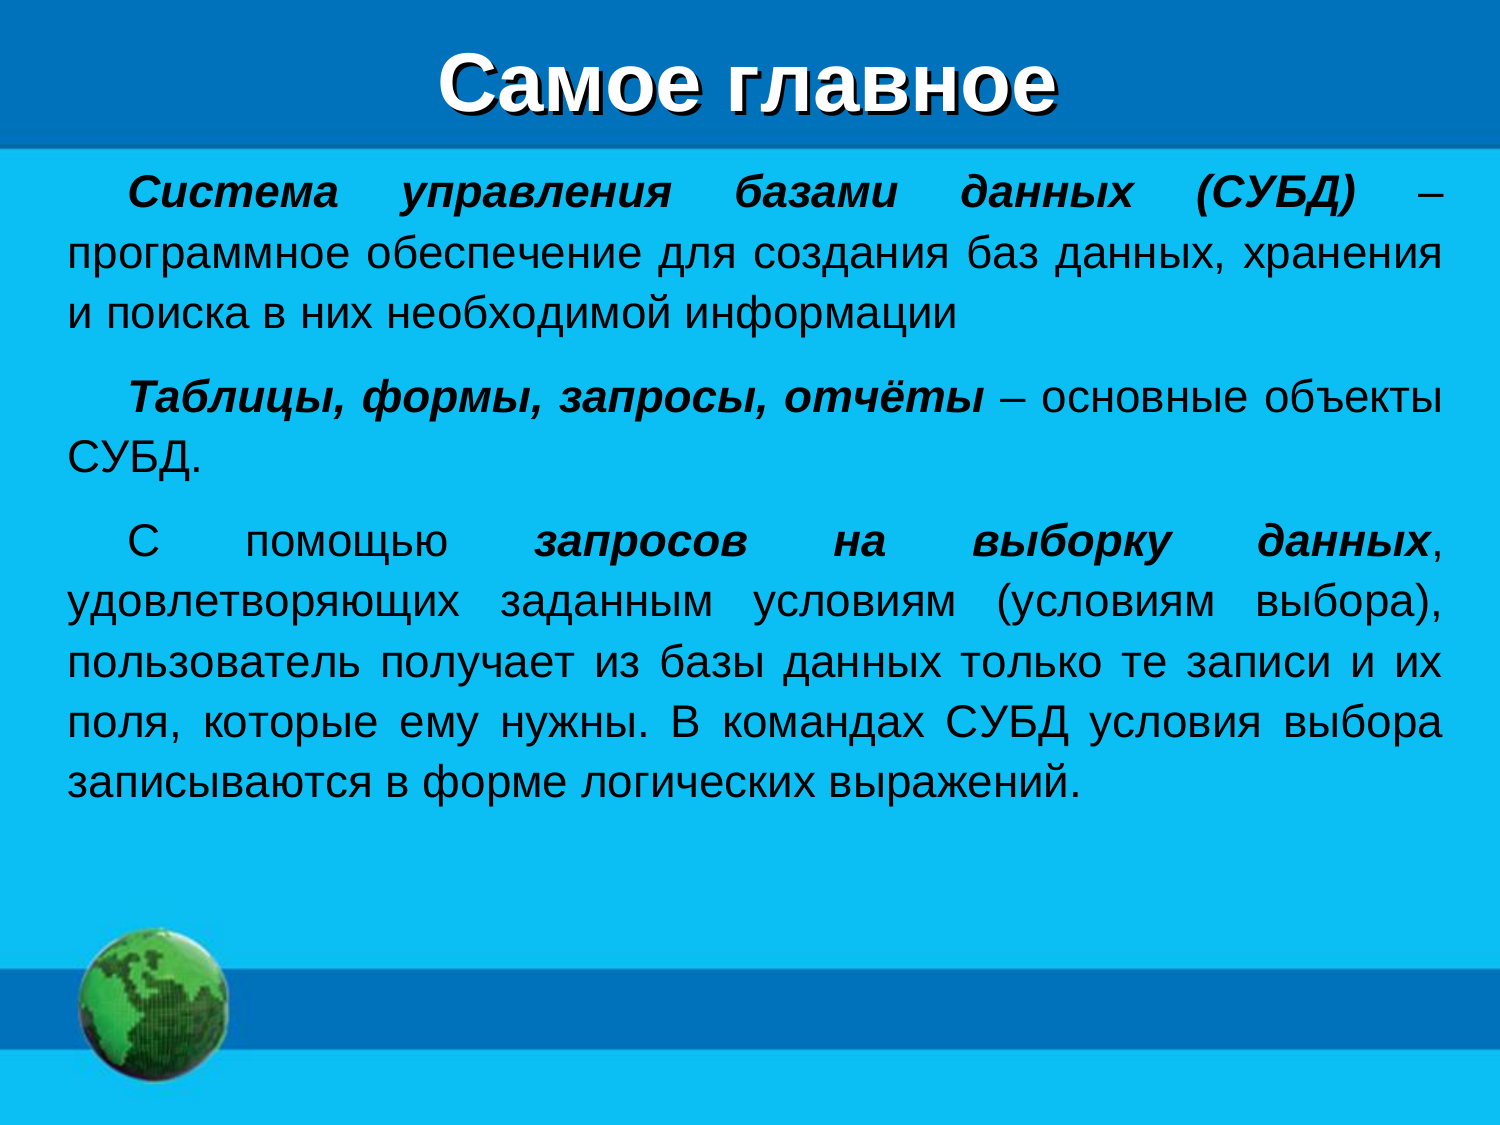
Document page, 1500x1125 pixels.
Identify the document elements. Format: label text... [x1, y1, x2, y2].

picture [0, 0, 1500, 146]
text_box Система управления базами данных (СУБД) – программное обеспечение для создания баз данных, хранения и поиска в них необходимой информации Таблицы, формы, запросы, отчёты – основные объекты СУБД. С помощью запросов на выборку данных, удовлетворяющих заданным условиям (условиям выбора), пользователь получает из базы данных только те записи и их поля, которые ему нужны. В командах СУБД условия выбора записываются в форме логических выражений. [53, 148, 1459, 815]
text_box Самое главное [59, 31, 1437, 126]
picture [0, 926, 1500, 1086]
